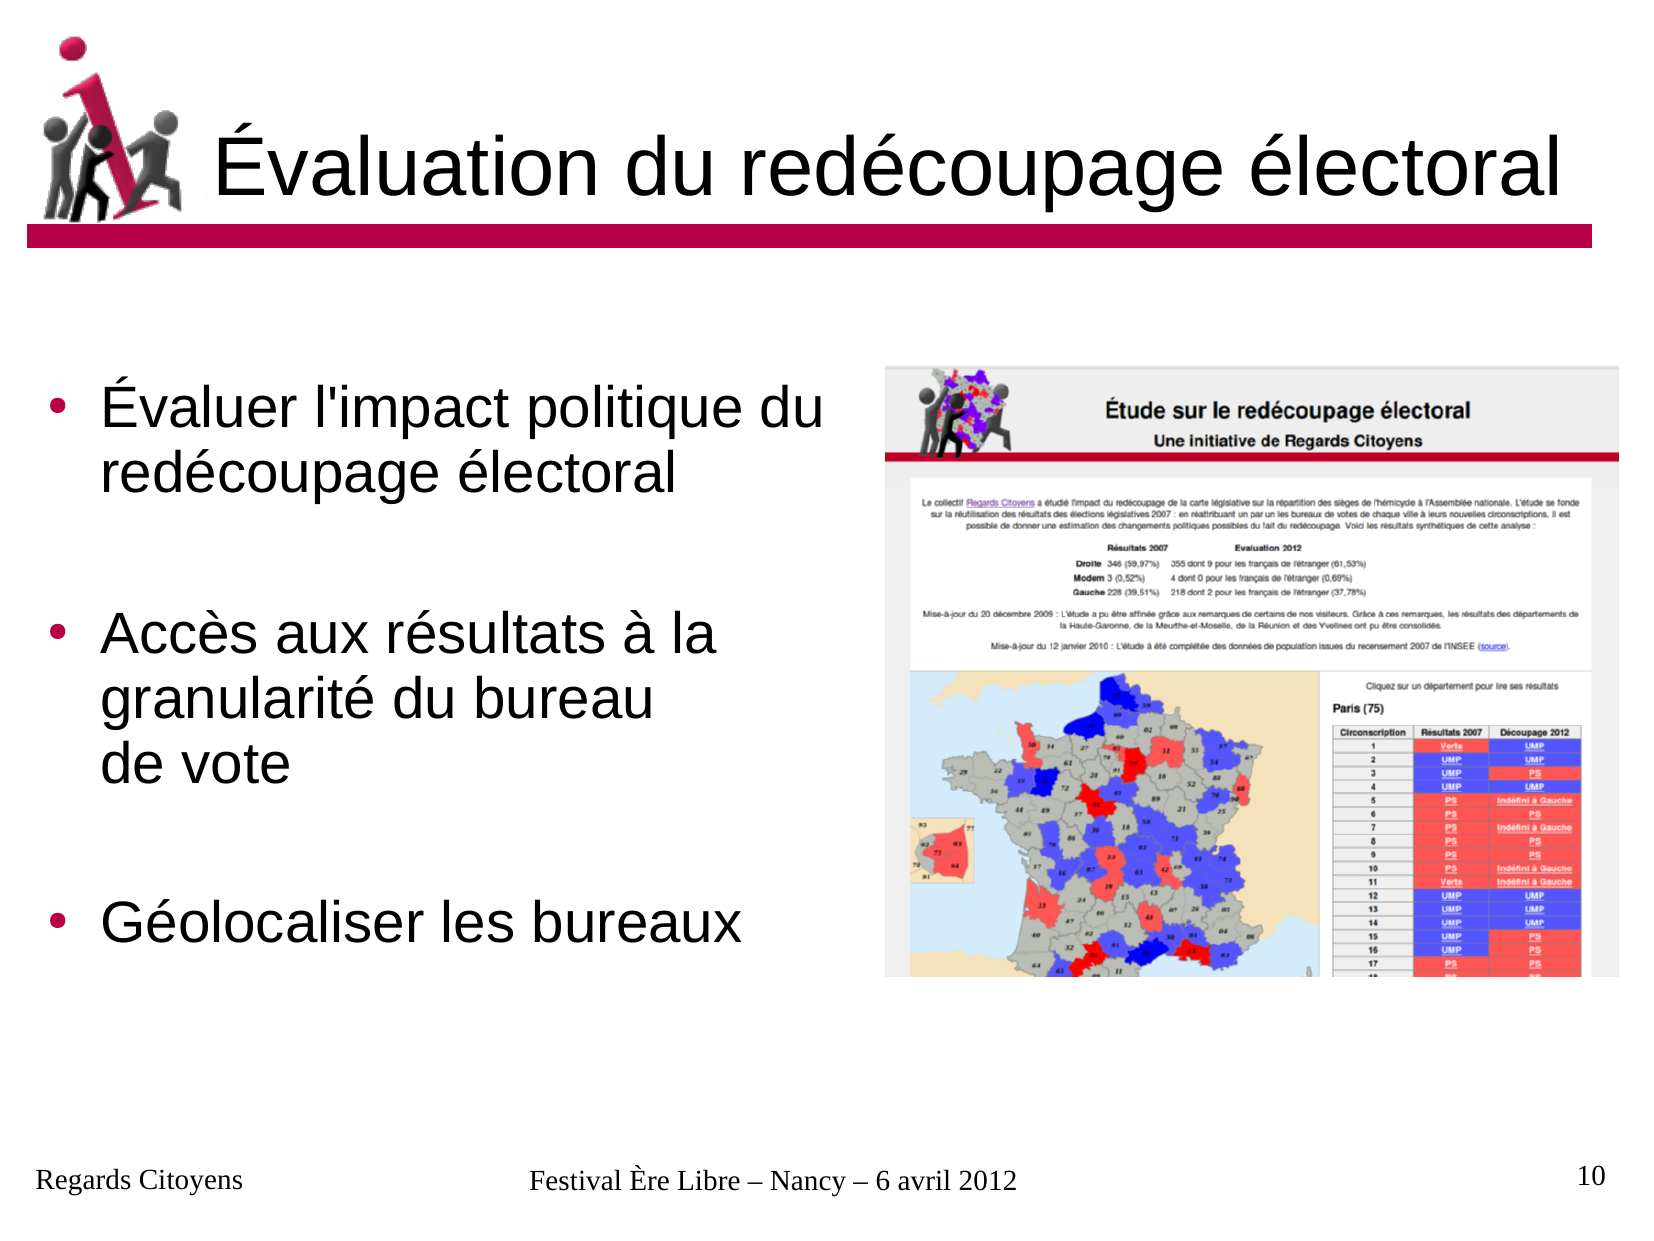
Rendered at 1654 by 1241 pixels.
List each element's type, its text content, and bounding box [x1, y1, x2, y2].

list Évaluer l'impact politique du redécoupage électoral Accès aux résultats à la granularité du bureau de vote Géolocaliser les bureaux [29, 374, 886, 1193]
title Évaluation du redécoupage électoral [212, 70, 1601, 264]
picture [27, 31, 208, 224]
picture [885, 365, 1619, 977]
